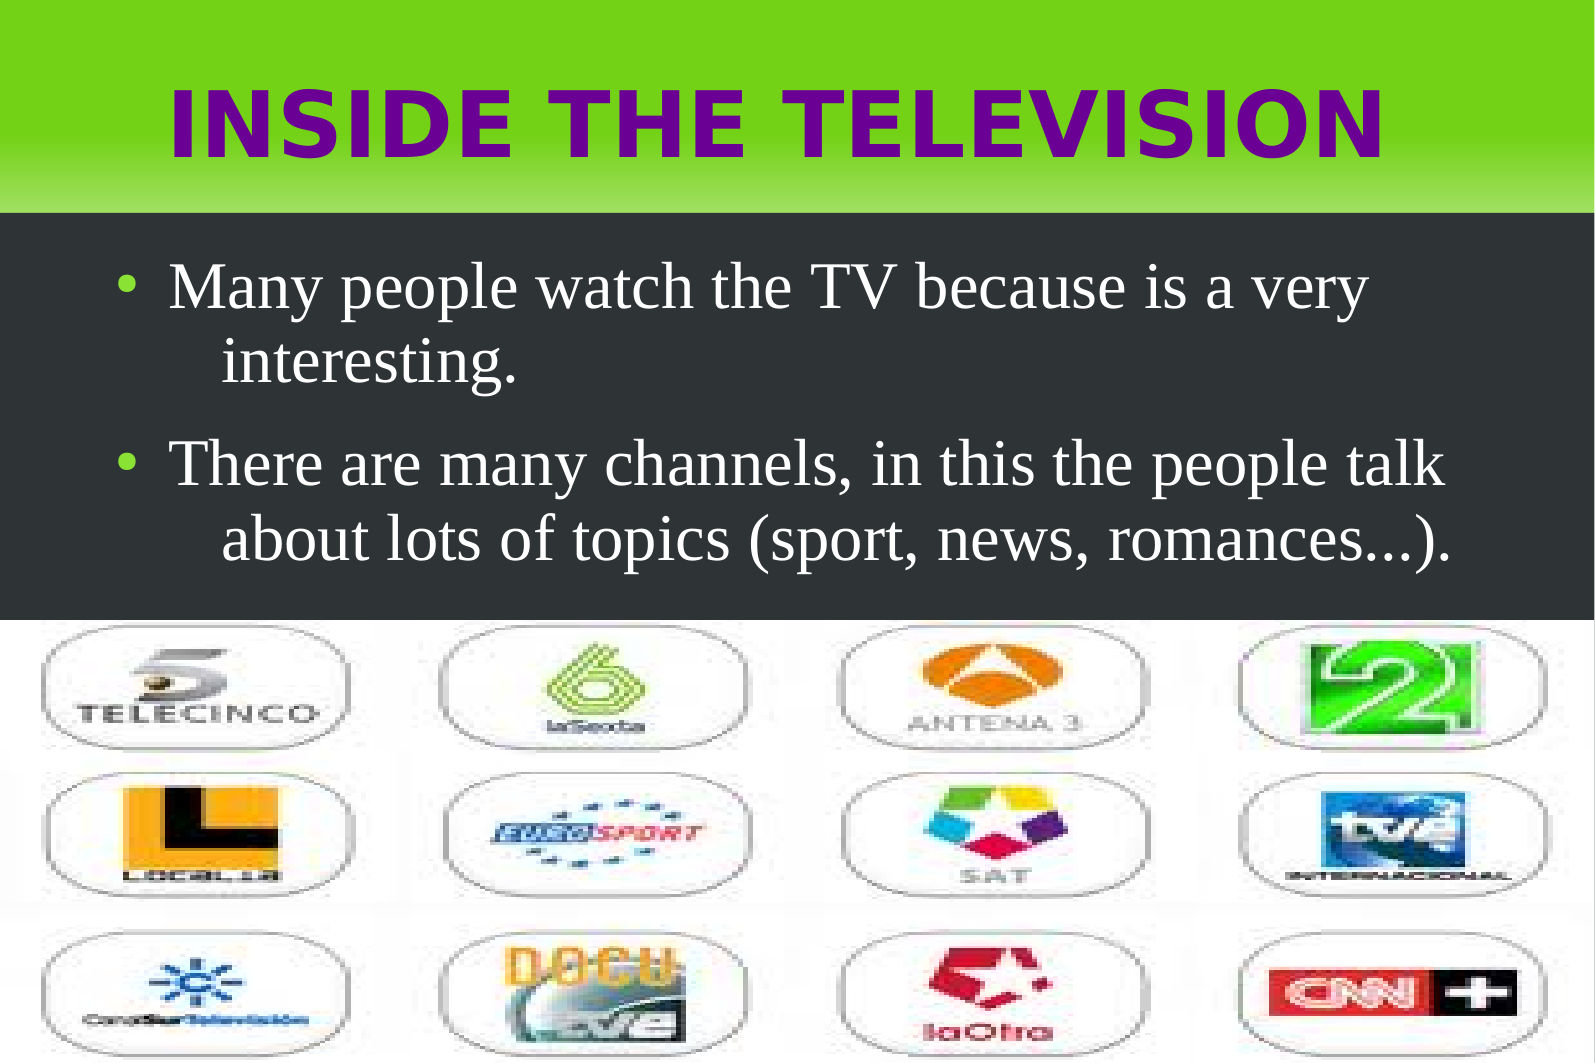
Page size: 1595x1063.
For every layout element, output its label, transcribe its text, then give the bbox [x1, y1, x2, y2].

title INSIDE THE TELEVISION [70, 43, 1506, 207]
list Many people watch the TV because is a very interesting. There are many channels, in this the people talk about lots of topics (sport, news, romances...). [79, 248, 1515, 620]
picture [0, 0, 1595, 1063]
